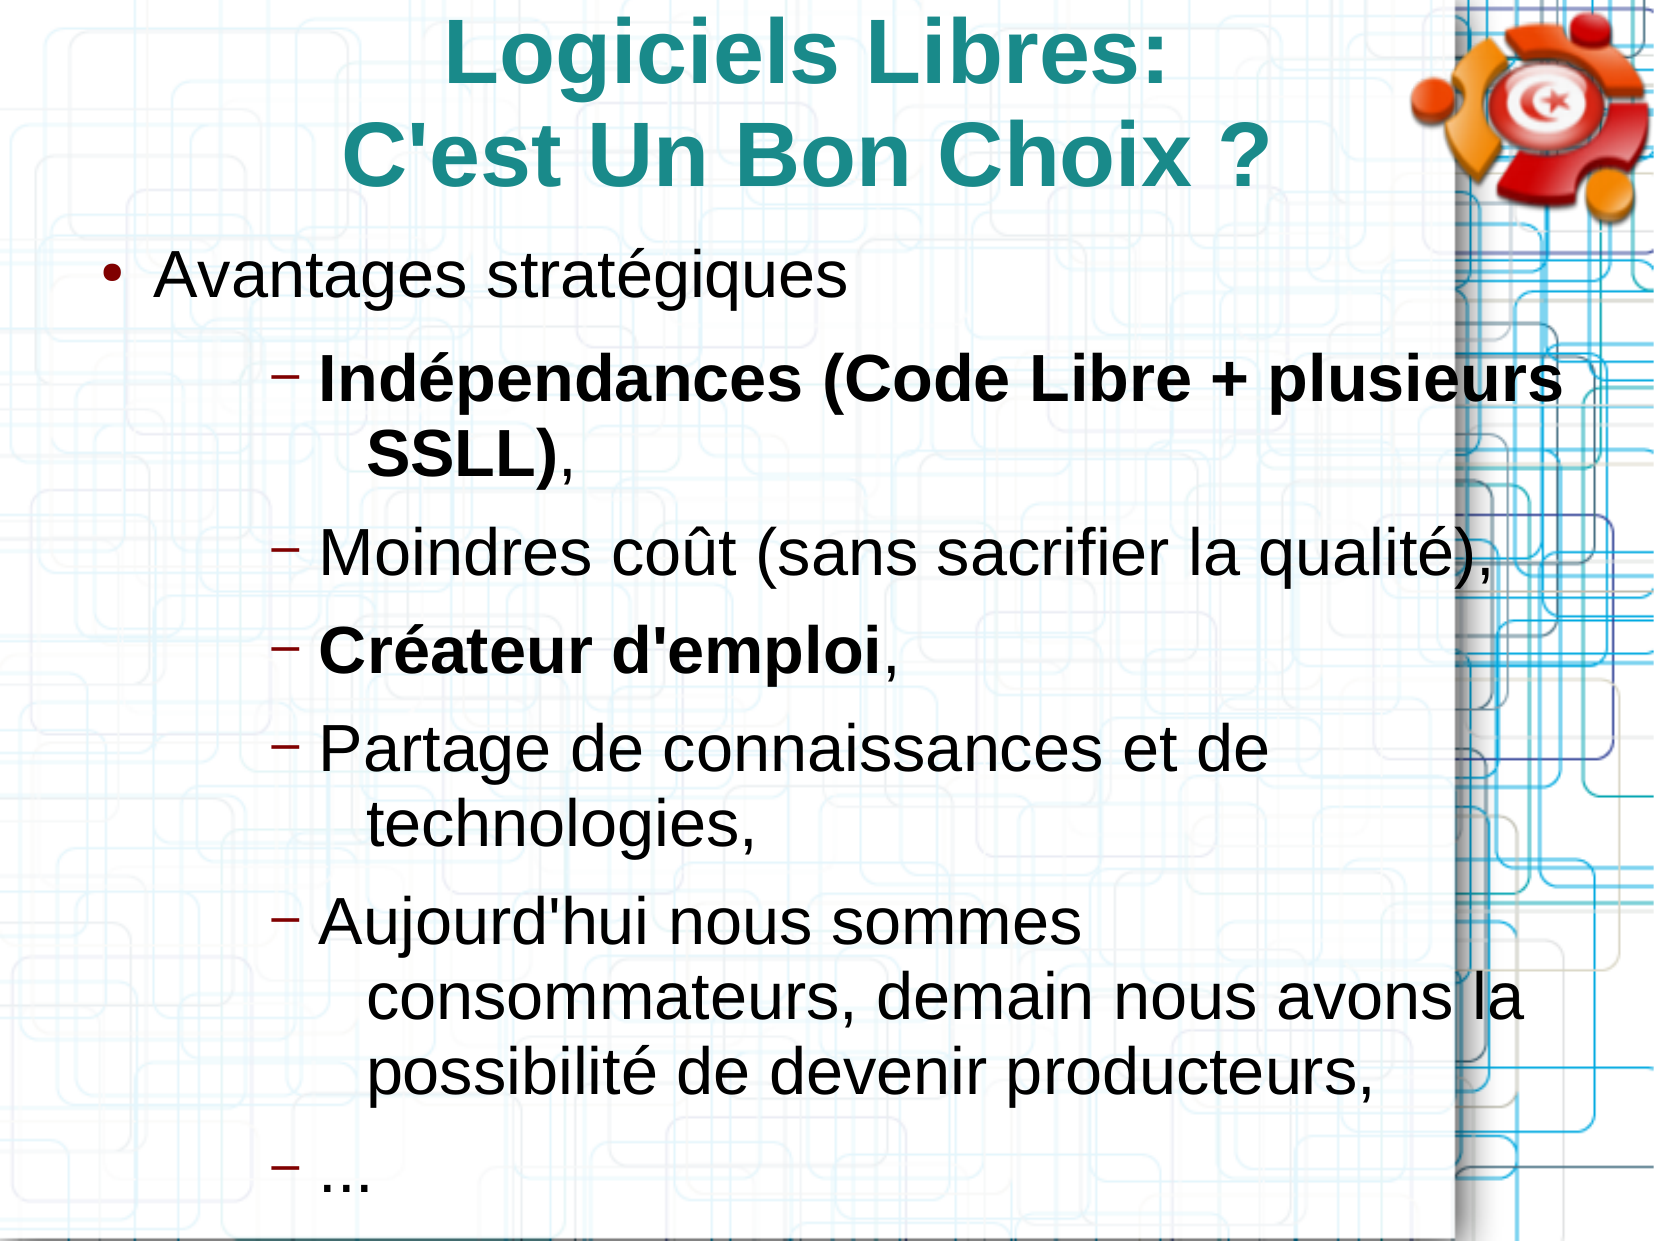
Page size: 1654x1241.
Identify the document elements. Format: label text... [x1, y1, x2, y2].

list Avantages stratégiques Indépendances (Code Libre + plusieurs SSLL), Moindres coût (sans sacrifier la qualité), Créateur d'emploi, Partage de connaissances et de technologies, Aujourd'hui nous sommes consommateurs, demain nous avons la possibilité de devenir producteurs, ... [82, 237, 1571, 1208]
picture [0, 0, 1654, 1241]
title Logiciels Libres: C'est Un Bon Choix ? [76, 1, 1405, 207]
